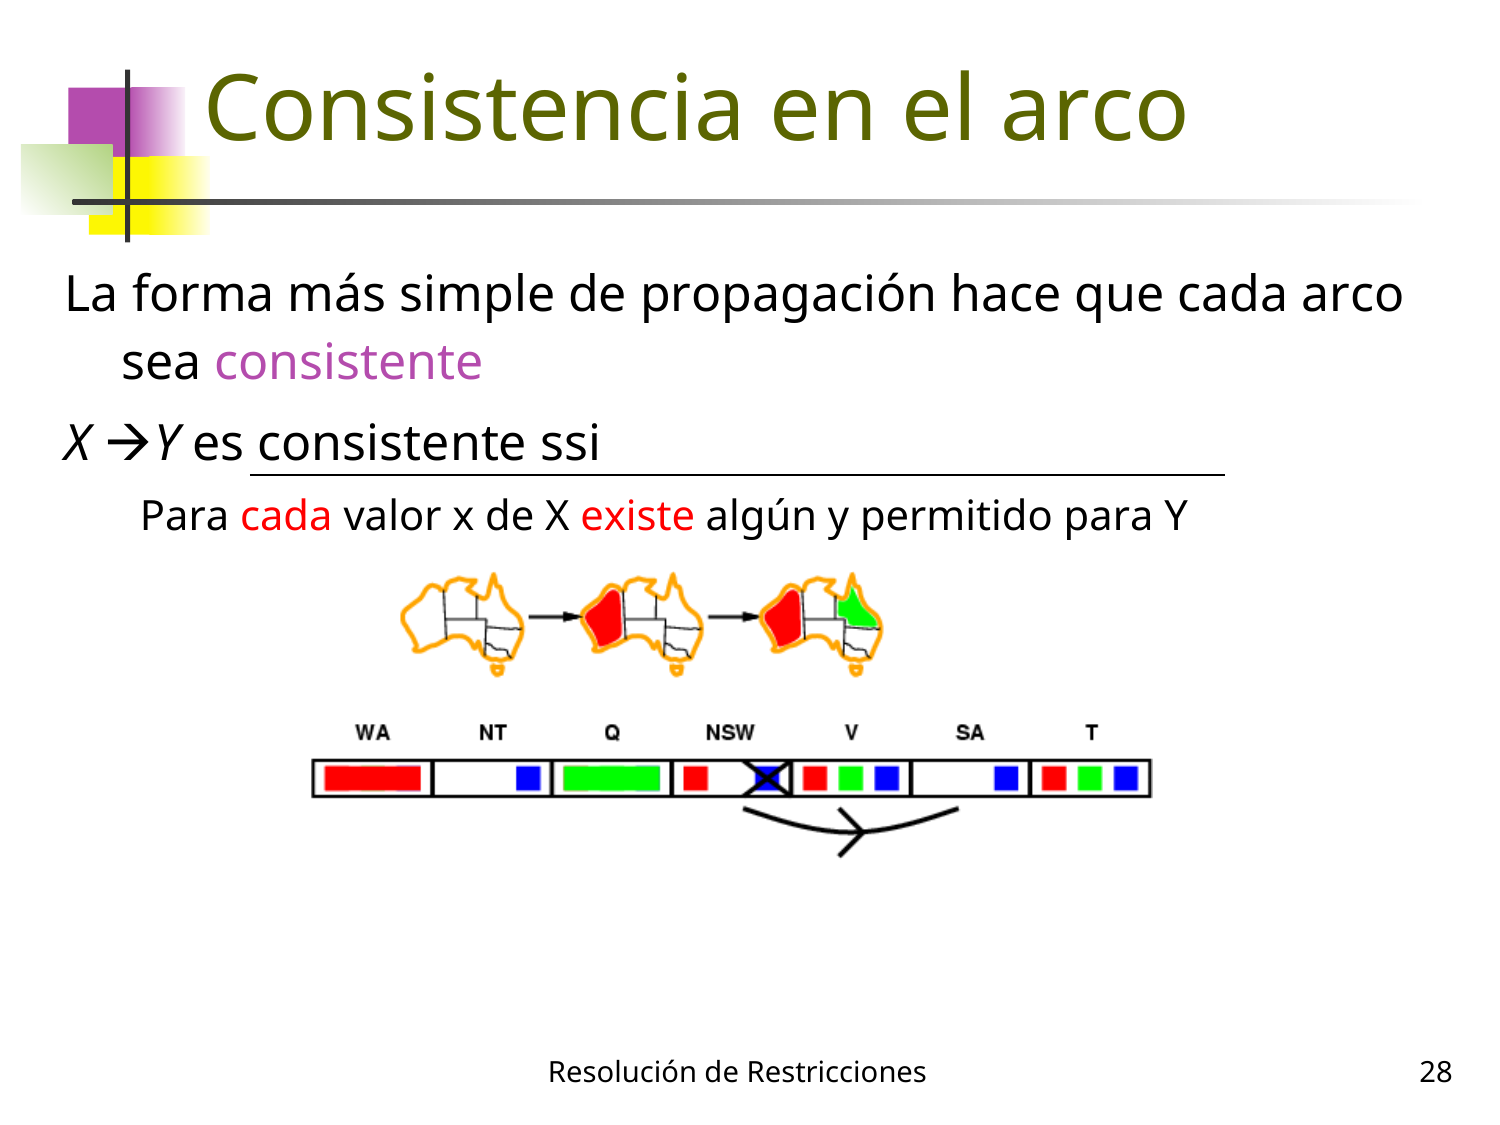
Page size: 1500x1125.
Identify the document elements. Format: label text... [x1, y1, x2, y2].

title Consistencia en el arco [188, 35, 1468, 175]
picture [310, 571, 1153, 861]
list La forma más simple de propagación hace que cada arco sea consistente X Y es consistente ssi Para cada valor x de X existe algún y permitido para Y [50, 249, 1469, 1007]
